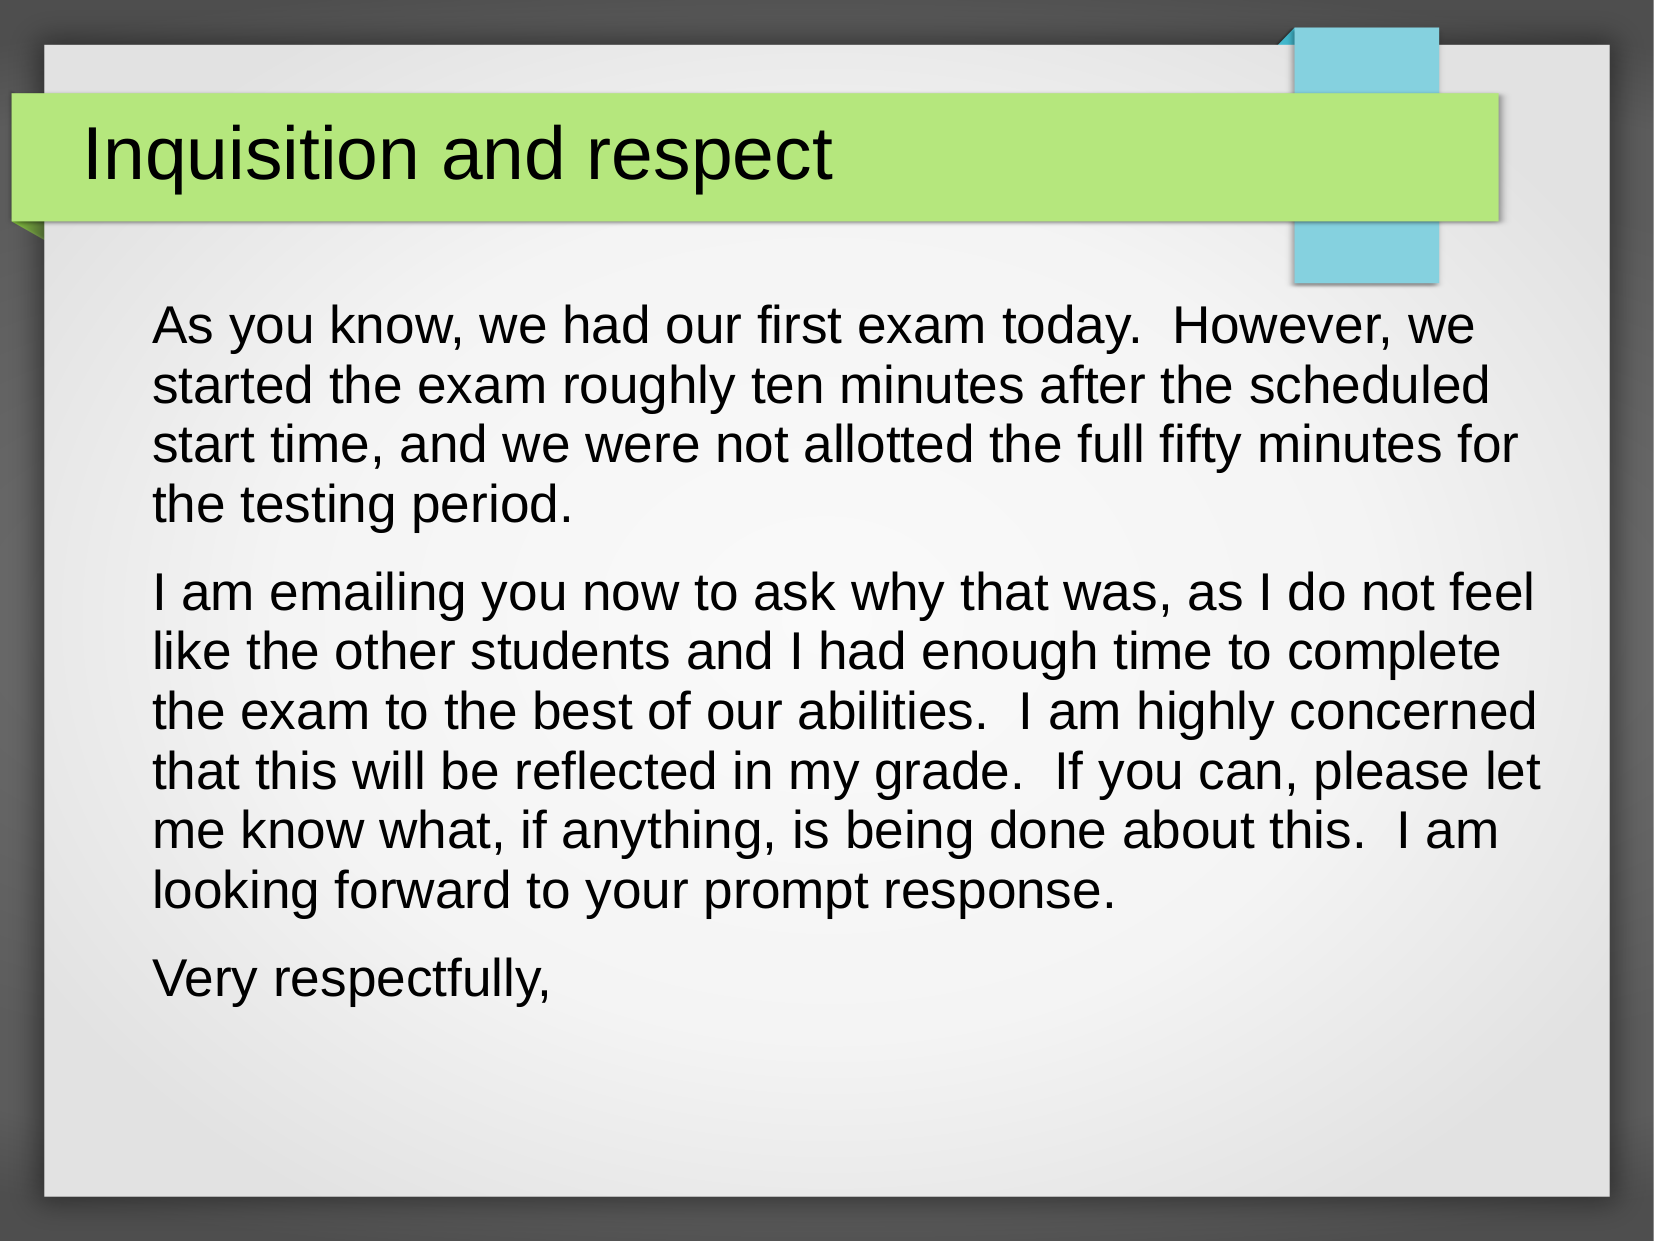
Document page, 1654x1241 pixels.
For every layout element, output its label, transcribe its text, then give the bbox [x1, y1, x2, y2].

list As you know, we had our first exam today. However, we started the exam roughly ten minutes after the scheduled start time, and we were not allotted the full fifty minutes for the testing period. I am emailing you now to ask why that was, as I do not feel like the other students and I had enough time to complete the exam to the best of our abilities. I am highly concerned that this will be reflected in my grade. If you can, please let me know what, if anything, is being done about this. I am looking forward to your prompt response. Very respectfully, [82, 295, 1571, 1015]
title Inquisition and respect [82, 94, 1264, 213]
picture [0, 0, 1654, 1241]
